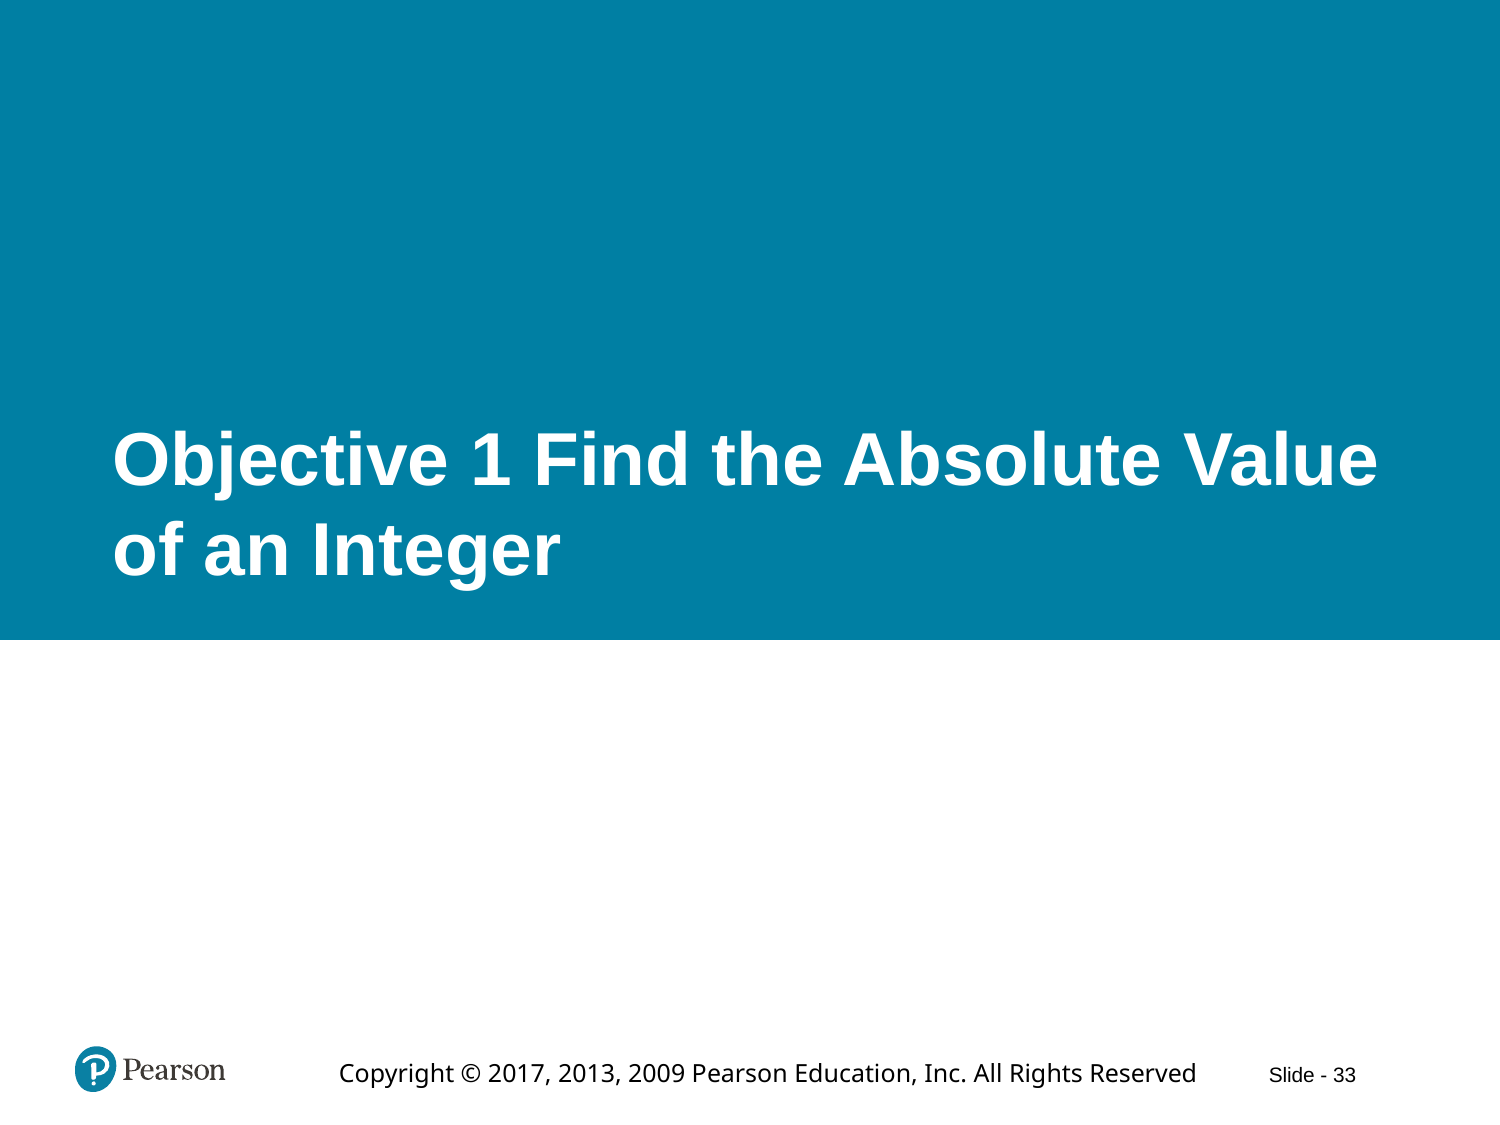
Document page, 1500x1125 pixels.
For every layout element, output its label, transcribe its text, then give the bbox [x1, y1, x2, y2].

title Objective 1 Find the Absolute Value of an Integer [112, 125, 1388, 591]
